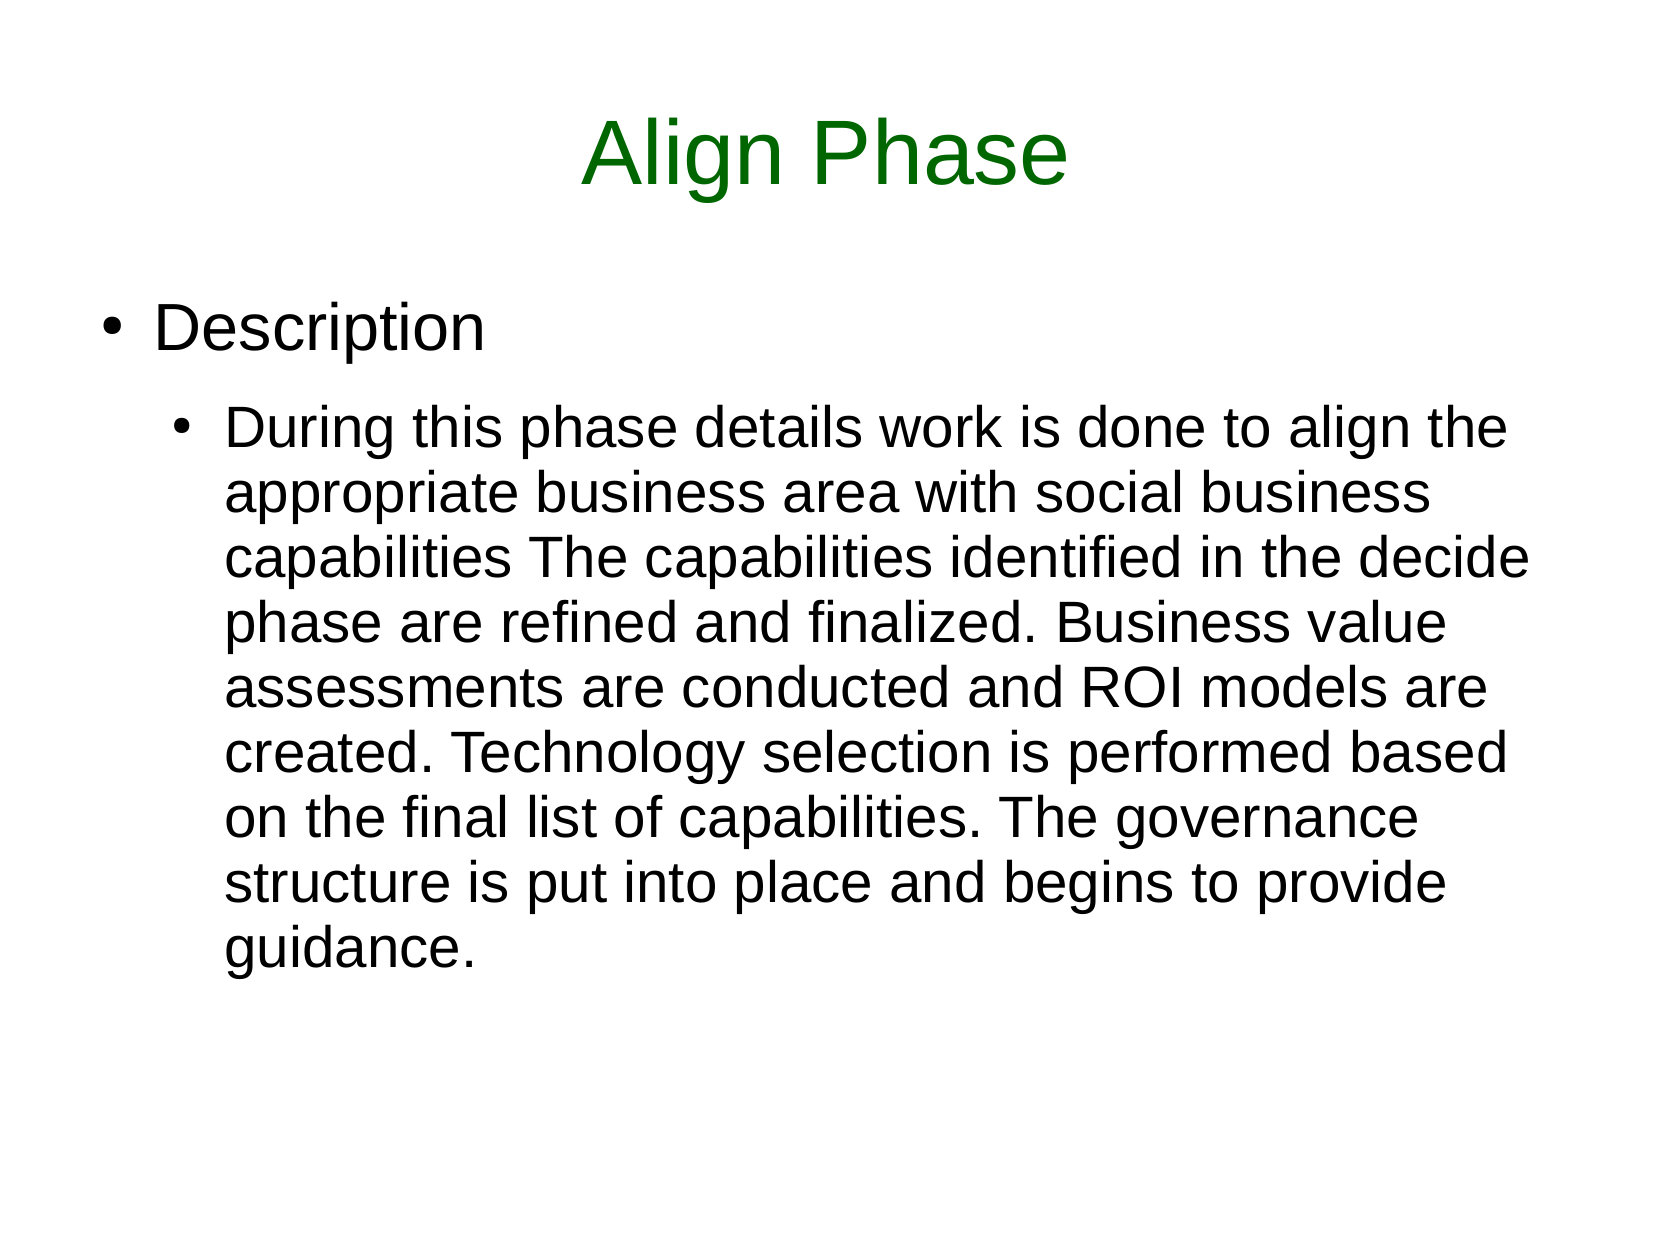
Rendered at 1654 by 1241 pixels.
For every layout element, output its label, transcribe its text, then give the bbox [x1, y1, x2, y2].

list Description During this phase details work is done to align the appropriate business area with social business capabilities The capabilities identified in the decide phase are refined and finalized. Business value assessments are conducted and ROI models are created. Technology selection is performed based on the final list of capabilities. The governance structure is put into place and begins to provide guidance. [82, 290, 1571, 1094]
title Align Phase [82, 56, 1571, 250]
